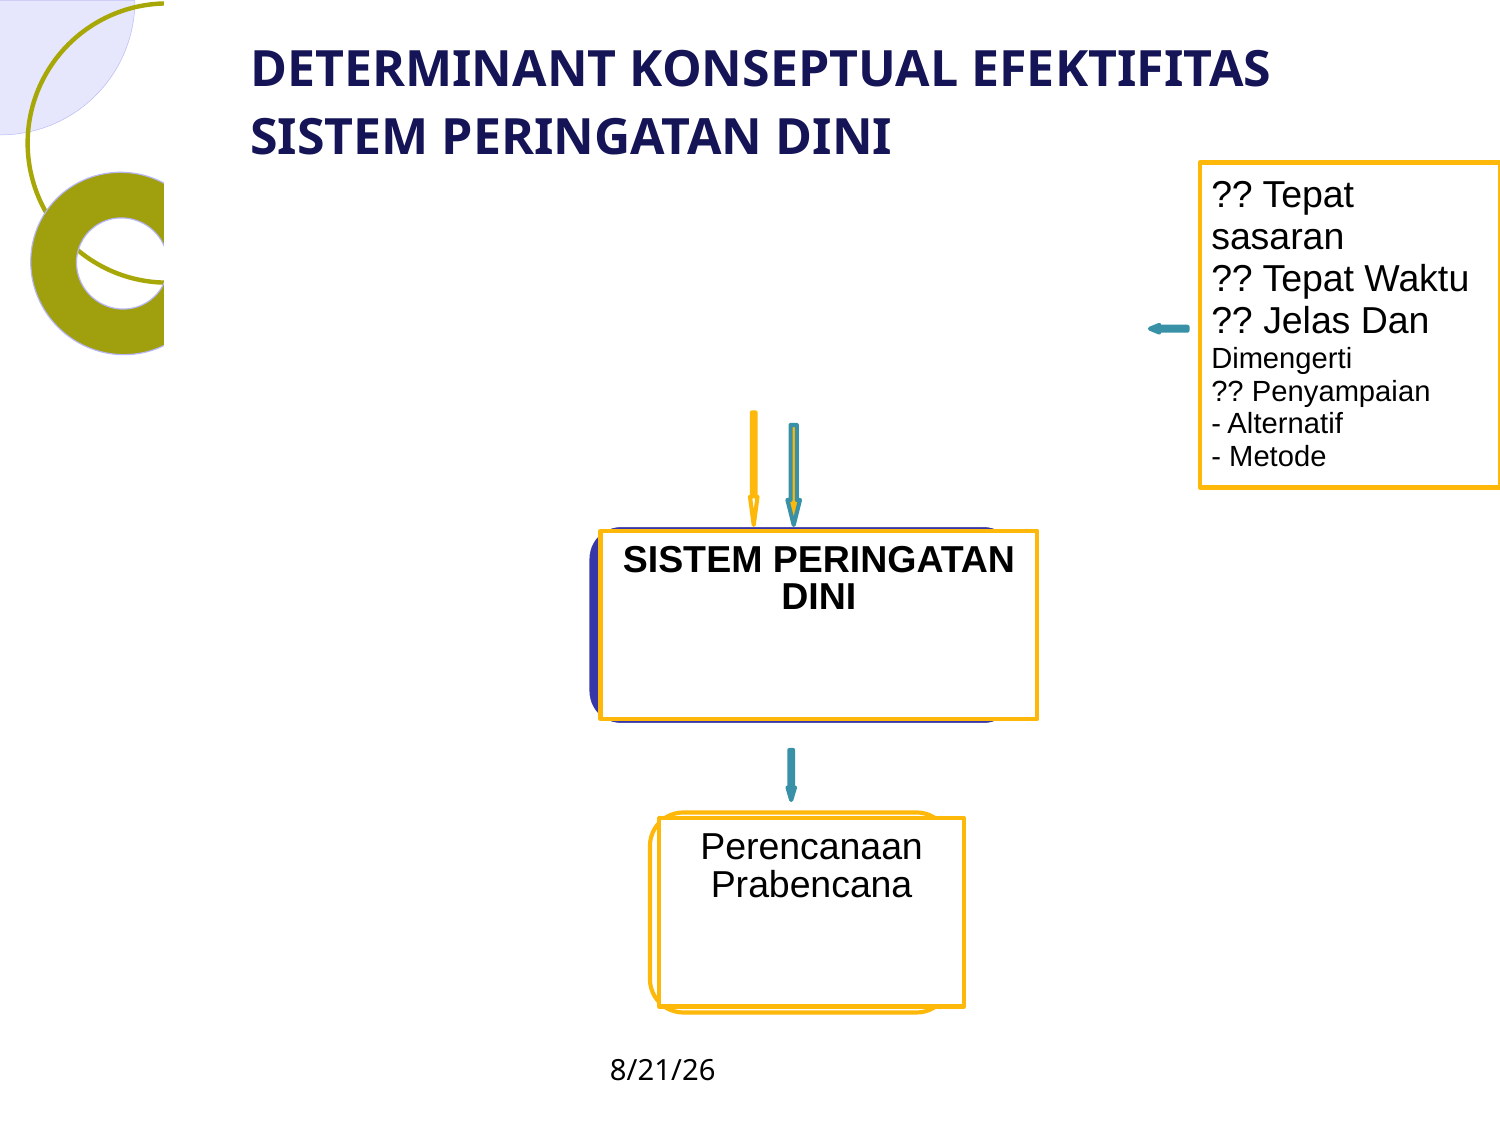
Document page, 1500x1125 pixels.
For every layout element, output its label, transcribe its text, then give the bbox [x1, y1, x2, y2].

picture [0, 237, 1466, 1025]
text_box [587, 532, 600, 718]
title DETERMINANT KONSEPTUAL EFEKTIFITAS SISTEM PERINGATAN DINI [235, 45, 1466, 150]
text_box [649, 823, 659, 1002]
text_box [1149, 324, 1188, 333]
text_box [665, 1007, 935, 1013]
text_box [787, 750, 796, 801]
text_box SISTEM PERINGATAN DINI [600, 530, 1038, 719]
text_box [665, 812, 935, 818]
text_box [601, 719, 1004, 726]
text_box [603, 412, 1002, 530]
text_box ?? Tepat sasaran ?? Tepat Waktu ?? Jelas Dan Dimengerti ?? Penyampaian - Alternatif - Metode [1199, 162, 1500, 488]
text_box Perencanaan Prabencana [659, 818, 964, 1007]
